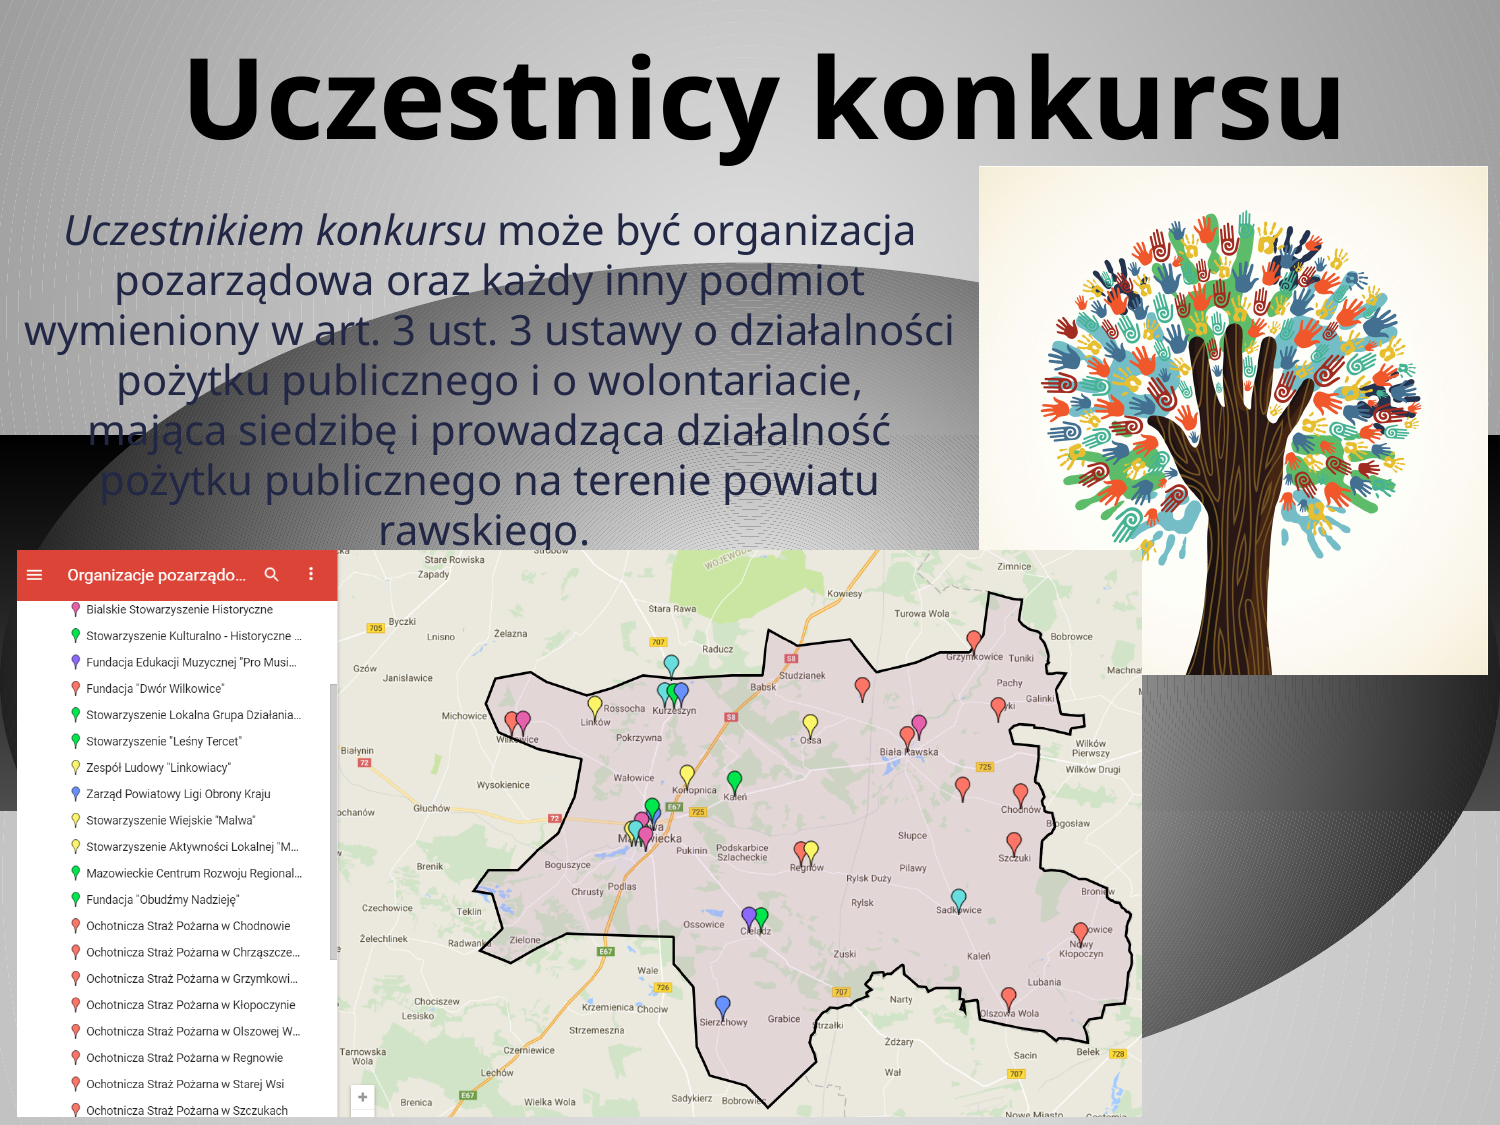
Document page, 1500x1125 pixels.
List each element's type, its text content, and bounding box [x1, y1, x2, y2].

picture [17, 166, 1488, 1117]
title Uczestnicy konkursu [17, 19, 1483, 185]
subtitle Uczestnikiem konkursu może być organizacja pozarządowa oraz każdy inny podmiot wymieniony w art. 3 ust. 3 ustawy o działalności pożytku publicznego i o wolontariacie, mająca siedzibę i prowadząca działalność pożytku publicznego na terenie powiatu rawskiego. [5, 196, 975, 598]
